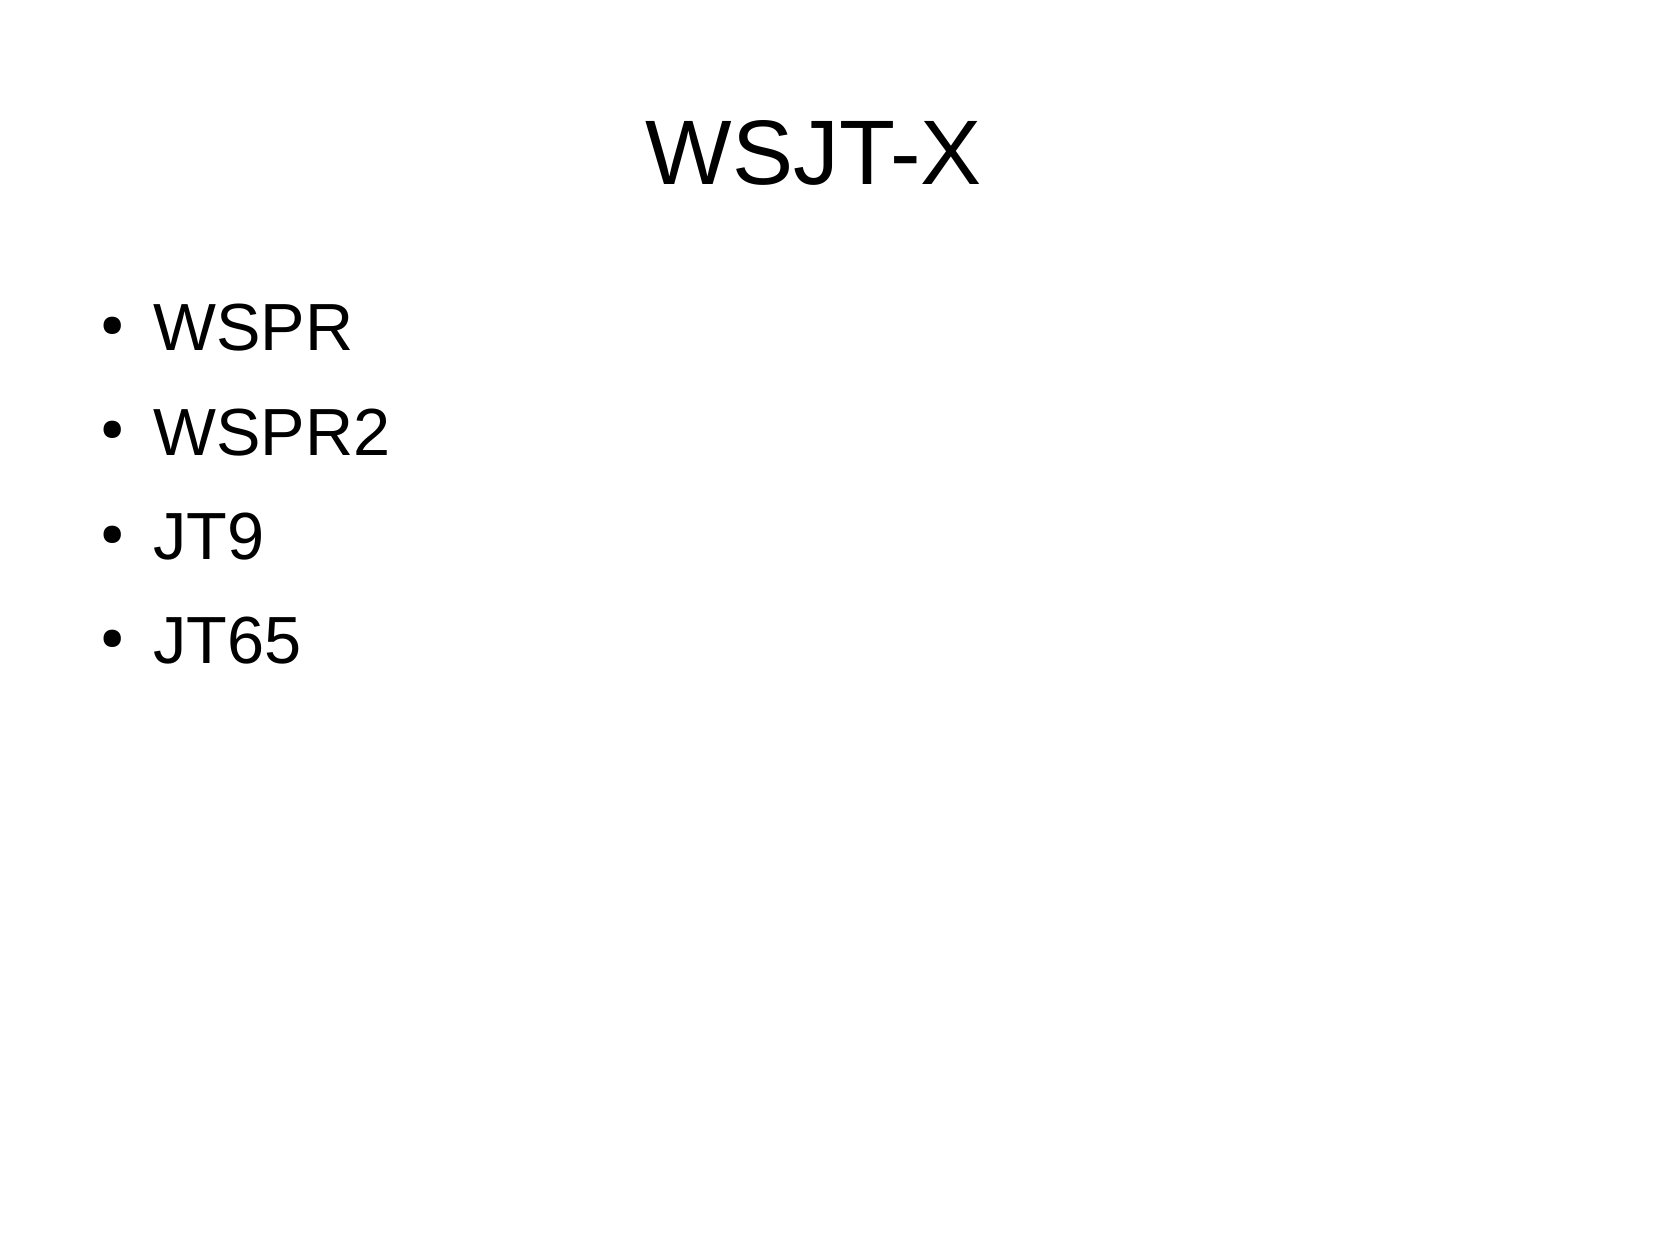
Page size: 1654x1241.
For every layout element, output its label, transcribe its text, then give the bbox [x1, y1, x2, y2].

title WSJT-X [82, 49, 1571, 257]
list WSPR WSPR2 JT9 JT65 [82, 290, 1571, 1010]
